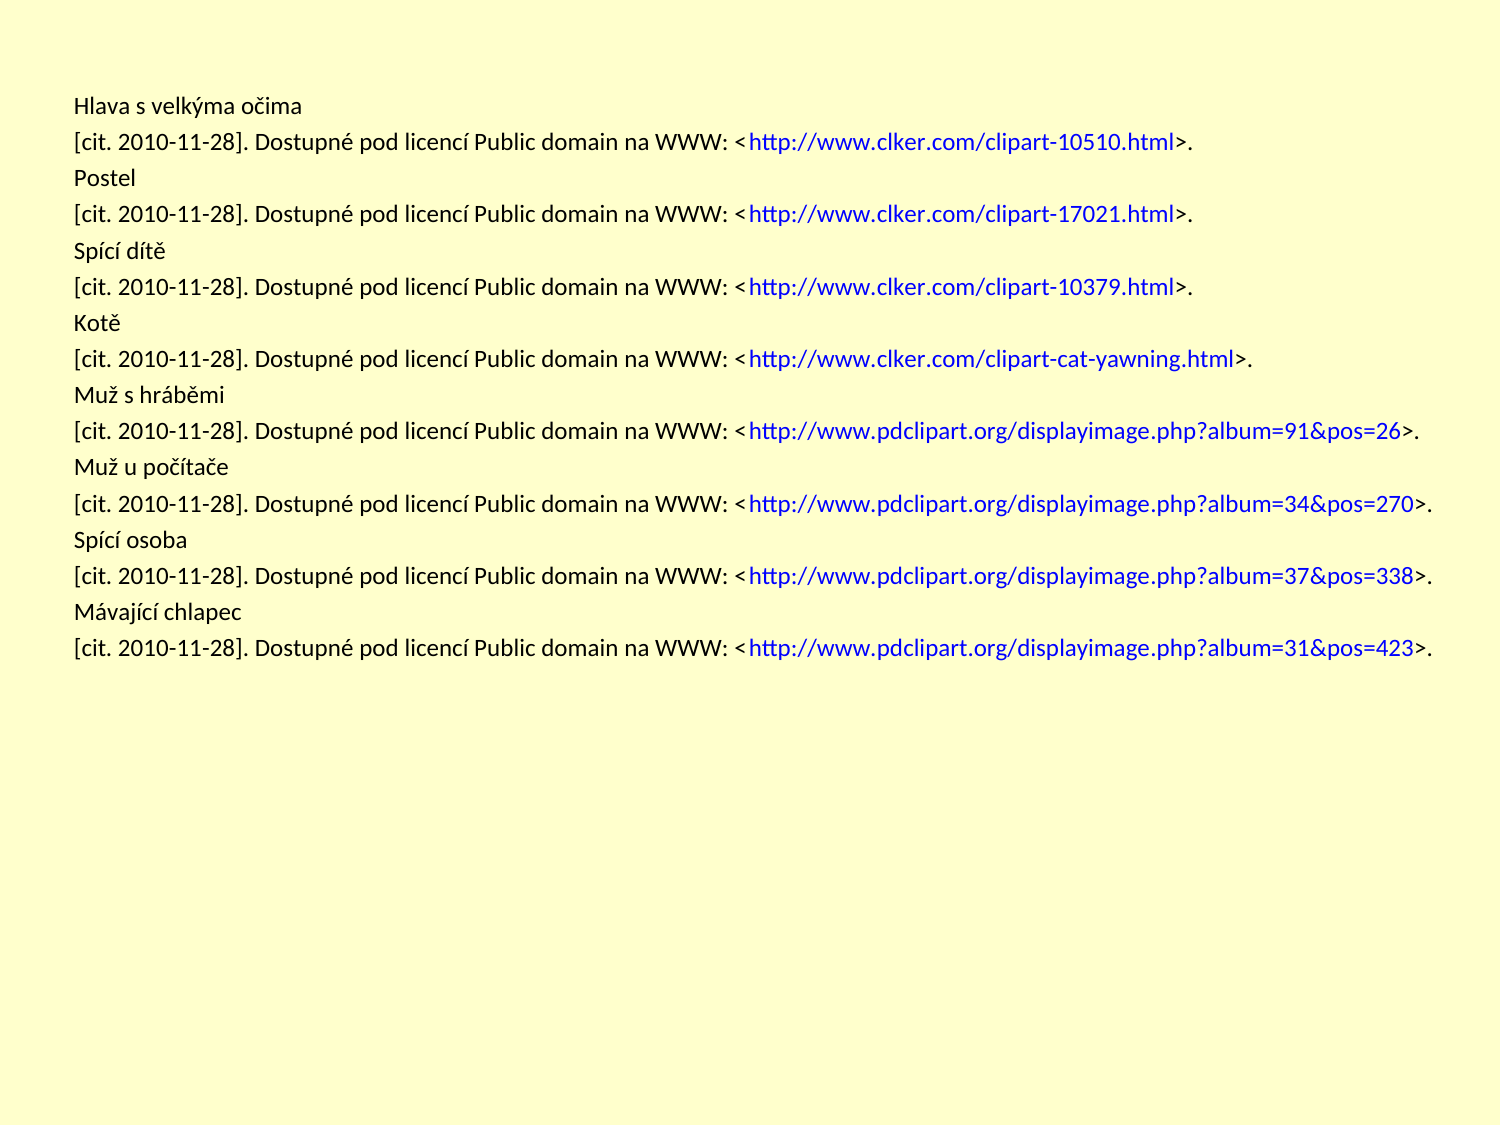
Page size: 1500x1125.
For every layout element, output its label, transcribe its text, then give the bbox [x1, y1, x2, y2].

list Hlava s velkýma očima [cit. 2010-11-28]. Dostupné pod licencí Public domain na WWW: <http://www.clker.com/clipart-10510.html>. Postel [cit. 2010-11-28]. Dostupné pod licencí Public domain na WWW: <http://www.clker.com/clipart-17021.html>. Spící dítě [cit. 2010-11-28]. Dostupné pod licencí Public domain na WWW: <http://www.clker.com/clipart-10379.html>. Kotě [cit. 2010-11-28]. Dostupné pod licencí Public domain na WWW: <http://www.clker.com/clipart-cat-yawning.html>. Muž s hráběmi [cit. 2010-11-28]. Dostupné pod licencí Public domain na WWW: <http://www.pdclipart.org/displayimage.php?album=91&pos=26>. Muž u počítače [cit. 2010-11-28]. Dostupné pod licencí Public domain na WWW: <http://www.pdclipart.org/displayimage.php?album=34&pos=270>. Spící osoba [cit. 2010-11-28]. Dostupné pod licencí Public domain na WWW: <http://www.pdclipart.org/displayimage.php?album=37&pos=338>. Mávající chlapec [cit. 2010-11-28]. Dostupné pod licencí Public domain na WWW: <http://www.pdclipart.org/displayimage.php?album=31&pos=423>. [59, 82, 1465, 1006]
